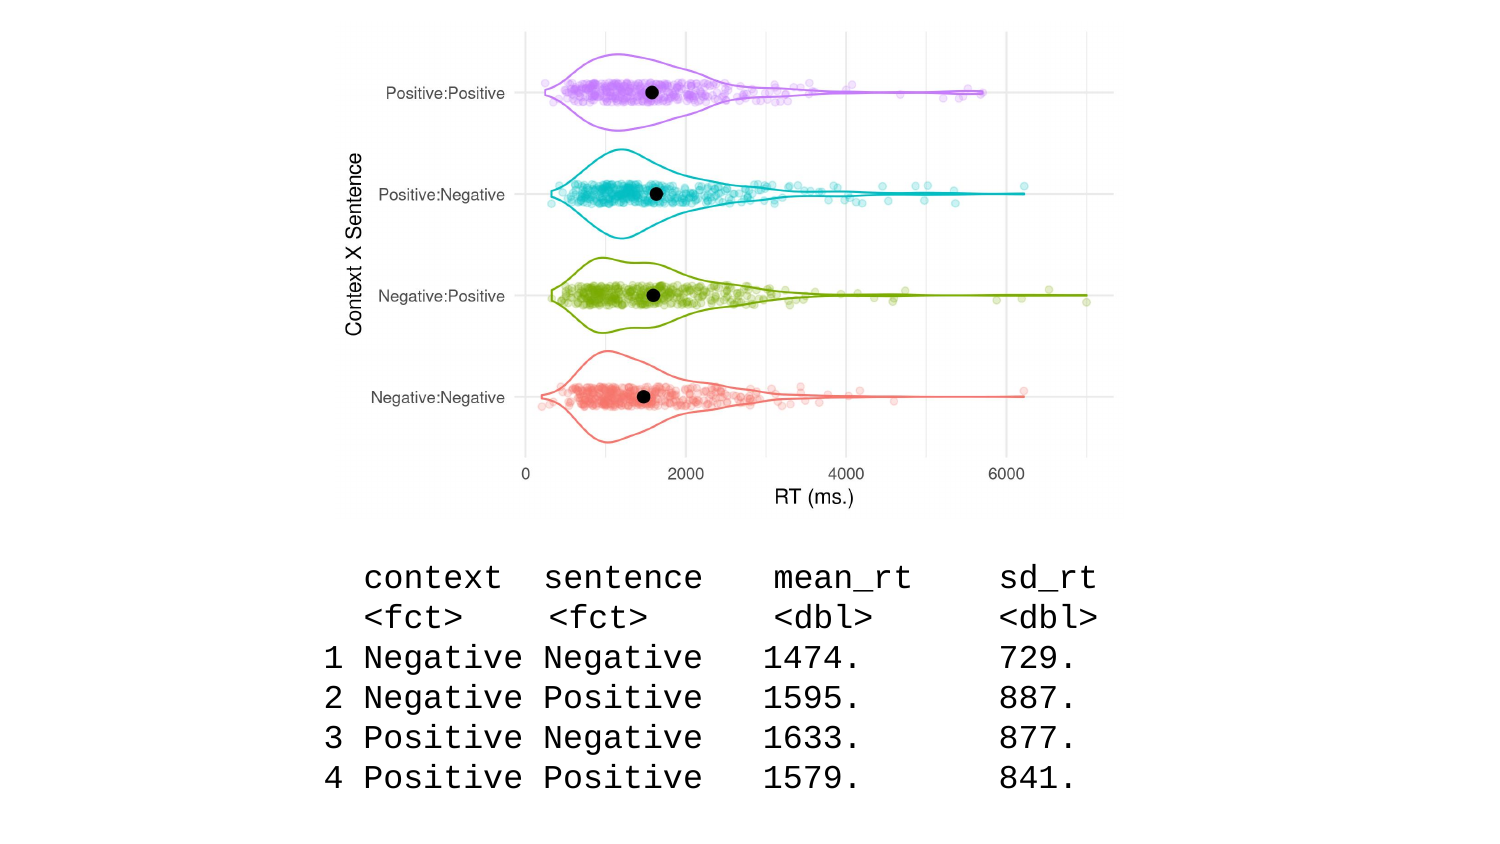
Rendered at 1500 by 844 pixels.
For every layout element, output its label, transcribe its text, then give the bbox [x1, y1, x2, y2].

picture [335, 21, 1124, 519]
text_box context sentence mean_rt sd_rt <fct> <fct> <dbl> <dbl> 1 Negative Negative 1474. 729. 2 Negative Positive 1595. 887. 3 Positive Negative 1633. 877. 4 Positive Positive 1579. 841. [308, 540, 1151, 826]
